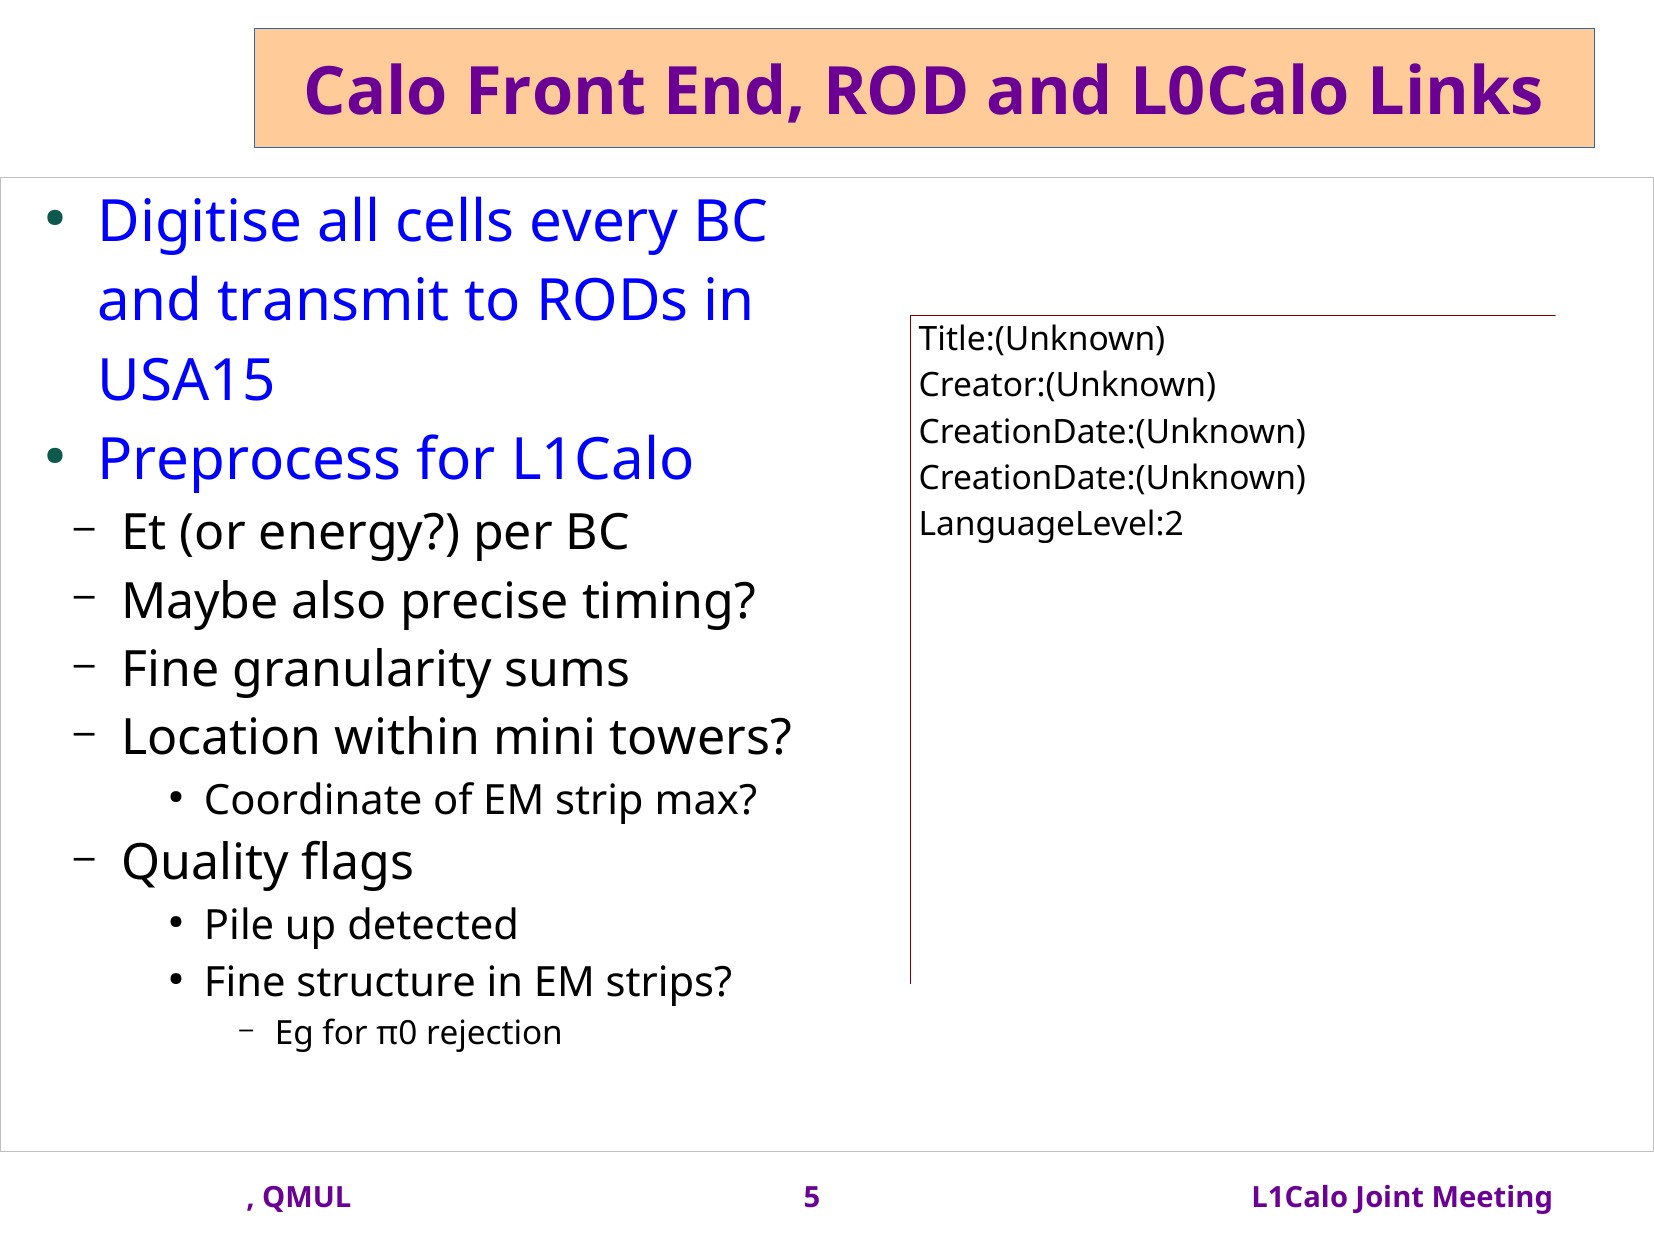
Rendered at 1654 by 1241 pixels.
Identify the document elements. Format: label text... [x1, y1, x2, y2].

picture [907, 313, 1556, 984]
list Digitise all cells every BC and transmit to RODs in USA15 Preprocess for L1Calo Et (or energy?) per BC Maybe also precise timing? Fine granularity sums Location within mini towers? Coordinate of EM strip max? Quality flags Pile up detected Fine structure in EM strips? Eg for π0 rejection [26, 179, 837, 1152]
title Calo Front End, ROD and L0Calo Links [254, 28, 1595, 148]
